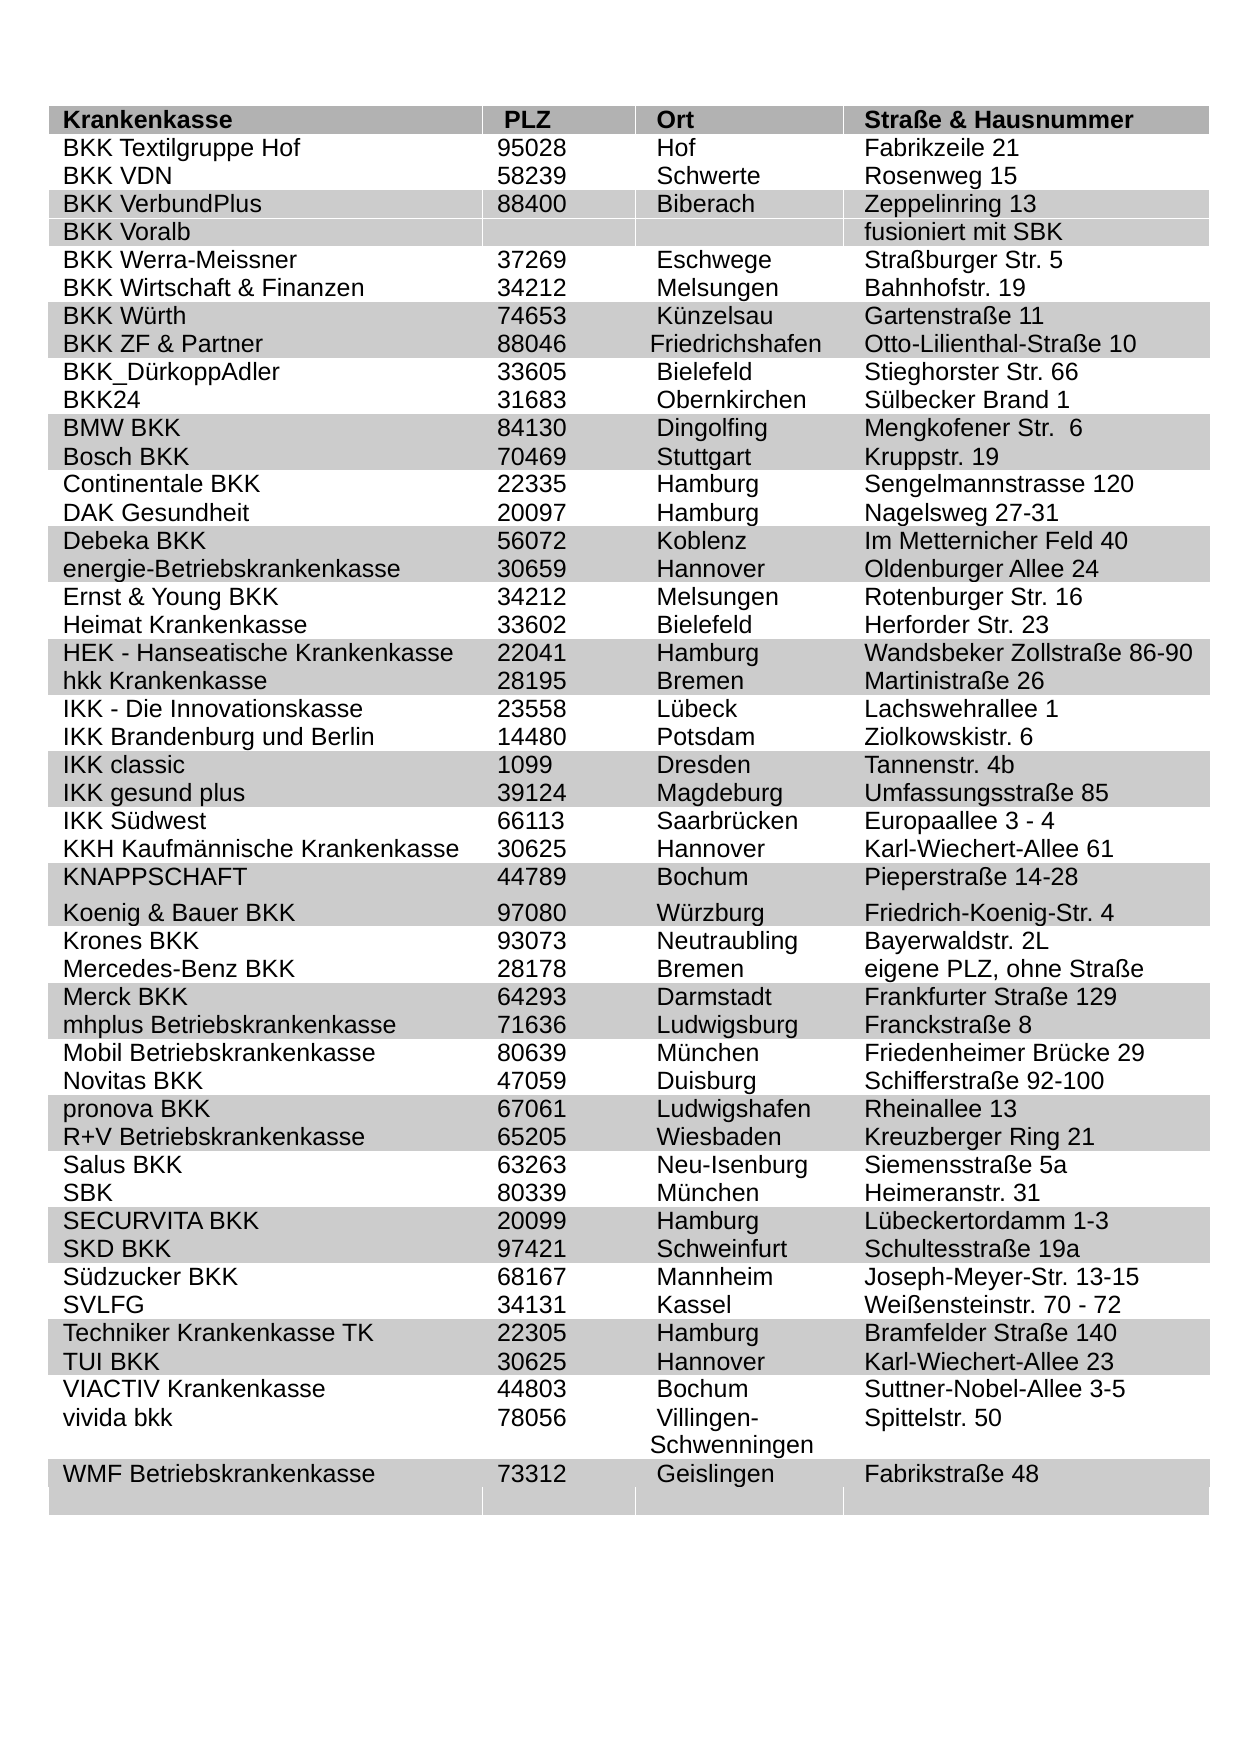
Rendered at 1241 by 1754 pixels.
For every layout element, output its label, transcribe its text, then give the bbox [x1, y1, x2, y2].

table_cell eigene PLZ, ohne Straße [843, 955, 1210, 983]
table_cell Hannover [635, 554, 843, 582]
table_cell 33605 [482, 358, 635, 386]
table_cell IKK Südwest [48, 807, 482, 835]
table_cell Mannheim [635, 1263, 843, 1291]
table_header PLZ [483, 106, 635, 134]
table_cell Joseph-Meyer-Str. 13-15 [843, 1263, 1210, 1291]
table_cell BKK Wirtschaft & Finanzen [48, 274, 482, 302]
table_cell [844, 1487, 1209, 1515]
table_cell Hamburg [635, 639, 843, 667]
table_cell hkk Krankenkasse [48, 667, 482, 695]
table_cell 1099 [482, 751, 635, 779]
table_cell BKK Textilgruppe Hof [49, 135, 482, 162]
table_cell Oldenburger Allee 24 [843, 554, 1210, 582]
table_cell Geislingen [635, 1459, 843, 1487]
table_cell Franckstraße 8 [843, 1011, 1210, 1039]
table_cell 30625 [482, 835, 635, 863]
table_cell IKK gesund plus [48, 779, 482, 807]
table_cell fusioniert mit SBK [844, 219, 1209, 246]
table_cell Melsungen [635, 274, 843, 302]
table_cell 34212 [482, 582, 635, 611]
table_cell 23558 [482, 695, 635, 723]
table_cell 44803 [482, 1375, 635, 1403]
table_cell 14480 [482, 723, 635, 751]
table_cell Ludwigshafen [635, 1095, 843, 1123]
table_cell 88046 [482, 330, 635, 358]
table_cell 44789 [482, 863, 635, 898]
table_cell 28178 [482, 955, 635, 983]
table_cell 33602 [482, 611, 635, 639]
table_cell 95028 [483, 135, 635, 162]
table_cell Neutraubling [635, 926, 843, 955]
table_cell Künzelsau [635, 302, 843, 330]
table_cell IKK classic [48, 751, 482, 779]
table_cell Continentale BKK [48, 470, 482, 498]
table_cell BKK_DürkoppAdler [48, 358, 482, 386]
table_cell Hamburg [635, 470, 843, 498]
table_cell [636, 1487, 843, 1515]
table_cell Magdeburg [635, 779, 843, 807]
table_cell Heimeranstr. 31 [843, 1179, 1210, 1207]
table_cell Heimat Krankenkasse [48, 611, 482, 639]
table_cell München [635, 1179, 843, 1207]
table_cell [483, 219, 635, 246]
table_cell Im Metternicher Feld 40 [843, 526, 1210, 554]
table_cell Debeka BKK [48, 526, 482, 554]
table_cell KNAPPSCHAFT [48, 863, 482, 898]
table_cell 39124 [482, 779, 635, 807]
table_cell Hamburg [635, 1319, 843, 1347]
table_cell Friedrichshafen [635, 330, 843, 358]
table_cell Darmstadt [635, 983, 843, 1011]
table_cell 63263 [482, 1151, 635, 1179]
table_cell Bahnhofstr. 19 [843, 274, 1210, 302]
table_cell mhplus Betriebskrankenkasse [48, 1011, 482, 1039]
table_cell Kreuzberger Ring 21 [843, 1123, 1210, 1151]
table_cell 66113 [482, 807, 635, 835]
table_cell BKK Werra-Meissner [48, 246, 482, 274]
table_cell Lübeckertordamm 1-3 [843, 1207, 1210, 1235]
table_cell 80639 [482, 1039, 635, 1067]
table_cell Techniker Krankenkasse TK [48, 1319, 482, 1347]
table_cell 93073 [482, 926, 635, 955]
table_cell BKK Würth [48, 302, 482, 330]
table_cell Novitas BKK [48, 1067, 482, 1095]
table_cell Stieghorster Str. 66 [843, 358, 1210, 386]
table_cell 58239 [482, 162, 635, 190]
table_cell 28195 [482, 667, 635, 695]
table_cell 31683 [482, 386, 635, 414]
table_cell Hamburg [635, 1207, 843, 1235]
table_cell Fabrikstraße 48 [843, 1459, 1210, 1487]
table_cell Hannover [635, 1347, 843, 1375]
table_cell Martinistraße 26 [843, 667, 1210, 695]
table_cell SVLFG [48, 1291, 482, 1319]
table_cell München [635, 1039, 843, 1067]
table_cell Karl-Wiechert-Allee 61 [843, 835, 1210, 863]
table_cell 70469 [482, 442, 635, 470]
table_cell BKK ZF & Partner [48, 330, 482, 358]
table_cell 71636 [482, 1011, 635, 1039]
table_cell 30659 [482, 554, 635, 582]
table_cell 37269 [482, 246, 635, 274]
table_cell Friedenheimer Brücke 29 [843, 1039, 1210, 1067]
table_cell 68167 [482, 1263, 635, 1291]
table_header Straße & Hausnummer [844, 106, 1209, 134]
table_cell Würzburg [635, 898, 843, 926]
table_cell 47059 [482, 1067, 635, 1095]
table_cell Mengkofener Str. 6 [843, 414, 1210, 442]
table_cell 97080 [482, 898, 635, 926]
table_cell Bremen [635, 667, 843, 695]
table_cell Mercedes-Benz BKK [48, 955, 482, 983]
table_cell Bochum [635, 863, 843, 898]
table_cell Weißensteinstr. 70 - 72 [843, 1291, 1210, 1319]
table_cell Straßburger Str. 5 [843, 246, 1210, 274]
table_cell 73312 [482, 1459, 635, 1487]
table_cell pronova BKK [48, 1095, 482, 1123]
table_cell Schifferstraße 92-100 [843, 1067, 1210, 1095]
table_cell R+V Betriebskrankenkasse [48, 1123, 482, 1151]
table_cell Gartenstraße 11 [843, 302, 1210, 330]
table_cell 74653 [482, 302, 635, 330]
table_cell [636, 219, 843, 246]
table_cell Herforder Str. 23 [843, 611, 1210, 639]
table_cell Saarbrücken [635, 807, 843, 835]
table_cell Kruppstr. 19 [843, 442, 1210, 470]
table_cell Wandsbeker Zollstraße 86-90 [843, 639, 1210, 667]
table_cell Karl-Wiechert-Allee 23 [843, 1347, 1210, 1375]
table_cell Bochum [635, 1375, 843, 1403]
table_cell Bremen [635, 955, 843, 983]
table_cell Rosenweg 15 [843, 162, 1210, 190]
table_cell Koblenz [635, 526, 843, 554]
table_cell 30625 [482, 1347, 635, 1375]
table_cell Pieperstraße 14-28 [843, 863, 1210, 898]
table_cell Tannenstr. 4b [843, 751, 1210, 779]
table_cell Bielefeld [635, 358, 843, 386]
table_cell Europaallee 3 - 4 [843, 807, 1210, 835]
table_cell Mobil Betriebskrankenkasse [48, 1039, 482, 1067]
table_cell SKD BKK [48, 1235, 482, 1263]
table_cell Ludwigsburg [635, 1011, 843, 1039]
table_cell Friedrich-Koenig-Str. 4 [843, 898, 1210, 926]
table_cell Wiesbaden [635, 1123, 843, 1151]
table_cell Schwerte [635, 162, 843, 190]
table_cell 20097 [482, 498, 635, 526]
table_cell Schweinfurt [635, 1235, 843, 1263]
table_cell Eschwege [635, 246, 843, 274]
table_cell Hamburg [635, 498, 843, 526]
table_cell Fabrikzeile 21 [844, 135, 1209, 162]
table_cell Ernst & Young BKK [48, 582, 482, 611]
table_cell Bramfelder Straße 140 [843, 1319, 1210, 1347]
table_cell Spittelstr. 50 [843, 1403, 1210, 1459]
table_cell Siemensstraße 5a [843, 1151, 1210, 1179]
table_header Krankenkasse [49, 106, 482, 134]
table_cell Rotenburger Str. 16 [843, 582, 1210, 611]
table_cell Otto-Lilienthal-Straße 10 [843, 330, 1210, 358]
table_cell 88400 [483, 190, 635, 218]
table_cell Zeppelinring 13 [844, 190, 1209, 218]
table_cell BKK VDN [48, 162, 482, 190]
table_cell energie-Betriebskrankenkasse [48, 554, 482, 582]
table_cell BMW BKK [48, 414, 482, 442]
table_cell Umfassungsstraße 85 [843, 779, 1210, 807]
table_cell Neu-Isenburg [635, 1151, 843, 1179]
table_cell SECURVITA BKK [48, 1207, 482, 1235]
table_cell VIACTIV Krankenkasse [48, 1375, 482, 1403]
table_cell Nagelsweg 27-31 [843, 498, 1210, 526]
table_cell Obernkirchen [635, 386, 843, 414]
table_cell BKK Voralb [49, 219, 482, 246]
table_cell Bosch BKK [48, 442, 482, 470]
table_cell Lübeck [635, 695, 843, 723]
table_cell Lachswehrallee 1 [843, 695, 1210, 723]
table_cell Melsungen [635, 582, 843, 611]
table_cell Suttner-Nobel-Allee 3-5 [843, 1375, 1210, 1403]
table_cell 22041 [482, 639, 635, 667]
table_cell 65205 [482, 1123, 635, 1151]
table_cell Frankfurter Straße 129 [843, 983, 1210, 1011]
table_cell [483, 1487, 635, 1515]
table_cell Dresden [635, 751, 843, 779]
table_cell 34131 [482, 1291, 635, 1319]
table_cell 22335 [482, 470, 635, 498]
table_cell BKK VerbundPlus [49, 190, 482, 218]
table_cell [49, 1487, 482, 1515]
table_cell HEK - Hanseatische Krankenkasse [48, 639, 482, 667]
table_cell Duisburg [635, 1067, 843, 1095]
table_cell Südzucker BKK [48, 1263, 482, 1291]
table_cell Bayerwaldstr. 2L [843, 926, 1210, 955]
table_cell Potsdam [635, 723, 843, 751]
table_header Ort [636, 106, 843, 134]
table_cell Dingolfing [635, 414, 843, 442]
table_cell 67061 [482, 1095, 635, 1123]
table_cell Sülbecker Brand 1 [843, 386, 1210, 414]
table_cell Kassel [635, 1291, 843, 1319]
table_cell 34212 [482, 274, 635, 302]
table_cell IKK - Die Innovationskasse [48, 695, 482, 723]
table_cell vivida bkk [48, 1403, 482, 1459]
table_cell Stuttgart [635, 442, 843, 470]
table_cell Salus BKK [48, 1151, 482, 1179]
table_cell WMF Betriebskrankenkasse [48, 1459, 482, 1487]
table_cell 97421 [482, 1235, 635, 1263]
table_cell Krones BKK [48, 926, 482, 955]
table_cell BKK24 [48, 386, 482, 414]
table_cell DAK Gesundheit [48, 498, 482, 526]
table_cell Merck BKK [48, 983, 482, 1011]
table_cell 78056 [482, 1403, 635, 1459]
table_cell 20099 [482, 1207, 635, 1235]
table_cell Villingen-Schwenningen [635, 1403, 843, 1459]
table_cell SBK [48, 1179, 482, 1207]
table_cell Sengelmannstrasse 120 [843, 470, 1210, 498]
table_cell 56072 [482, 526, 635, 554]
table_cell Biberach [636, 190, 843, 218]
table_cell Bielefeld [635, 611, 843, 639]
table_cell Hof [636, 135, 843, 162]
table_cell IKK Brandenburg und Berlin [48, 723, 482, 751]
table_cell KKH Kaufmännische Krankenkasse [48, 835, 482, 863]
table_cell TUI BKK [48, 1347, 482, 1375]
table_cell 22305 [482, 1319, 635, 1347]
table_cell Rheinallee 13 [843, 1095, 1210, 1123]
table_cell Schultesstraße 19a [843, 1235, 1210, 1263]
table_cell Ziolkowskistr. 6 [843, 723, 1210, 751]
table_cell Hannover [635, 835, 843, 863]
table_cell 84130 [482, 414, 635, 442]
table_cell Koenig & Bauer BKK [48, 898, 482, 926]
table_cell 80339 [482, 1179, 635, 1207]
table_cell 64293 [482, 983, 635, 1011]
